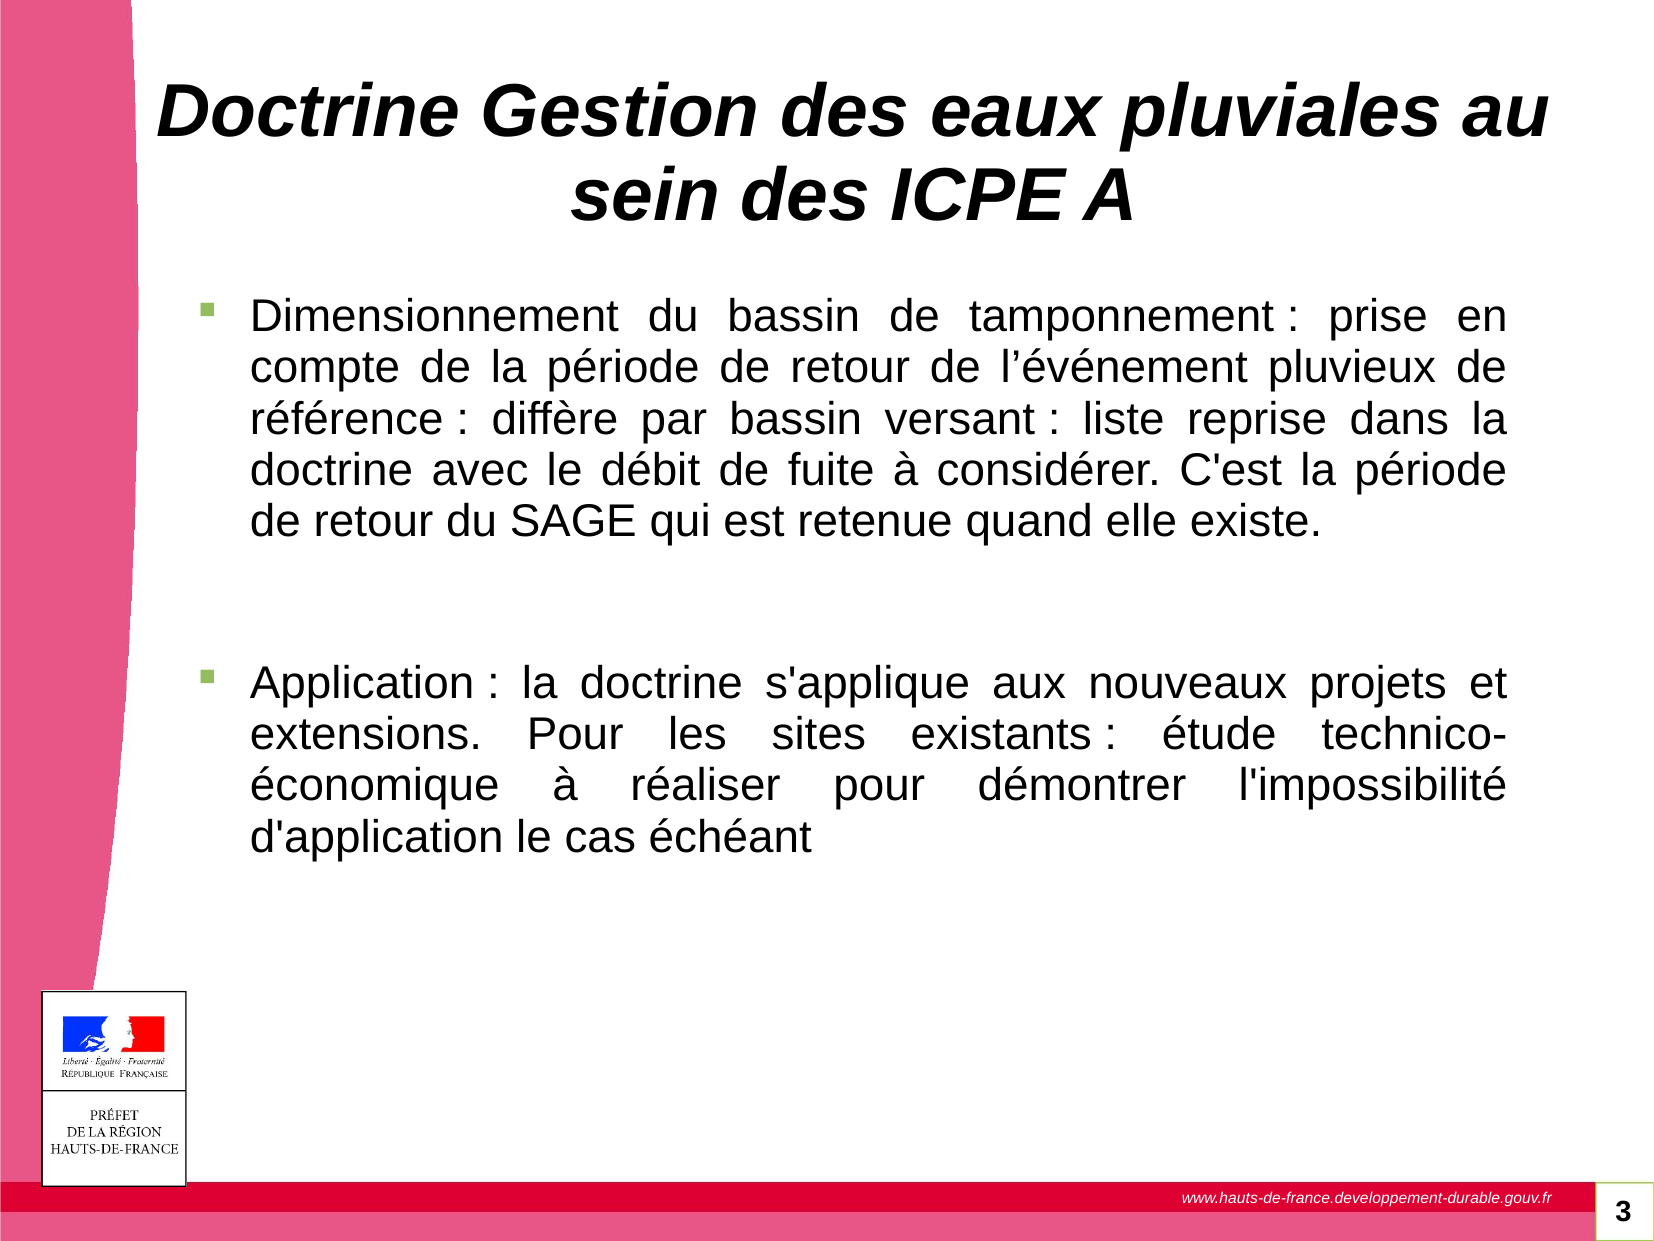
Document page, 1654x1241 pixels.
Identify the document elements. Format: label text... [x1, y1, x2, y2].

title Doctrine Gestion des eaux pluviales au sein des ICPE A [95, 13, 1613, 293]
picture [0, 0, 1654, 1241]
list Dimensionnement du bassin de tamponnement : prise en compte de la période de retour de l’événement pluvieux de référence : diffère par bassin versant : liste reprise dans la doctrine avec le débit de fuite à considérer. C'est la période de retour du SAGE qui est retenue quand elle existe. Application : la doctrine s'applique aux nouveaux projets et extensions. Pour les sites existants : étude technico-économique à réaliser pour démontrer l'impossibilité d'application le cas échéant [179, 293, 1509, 1010]
